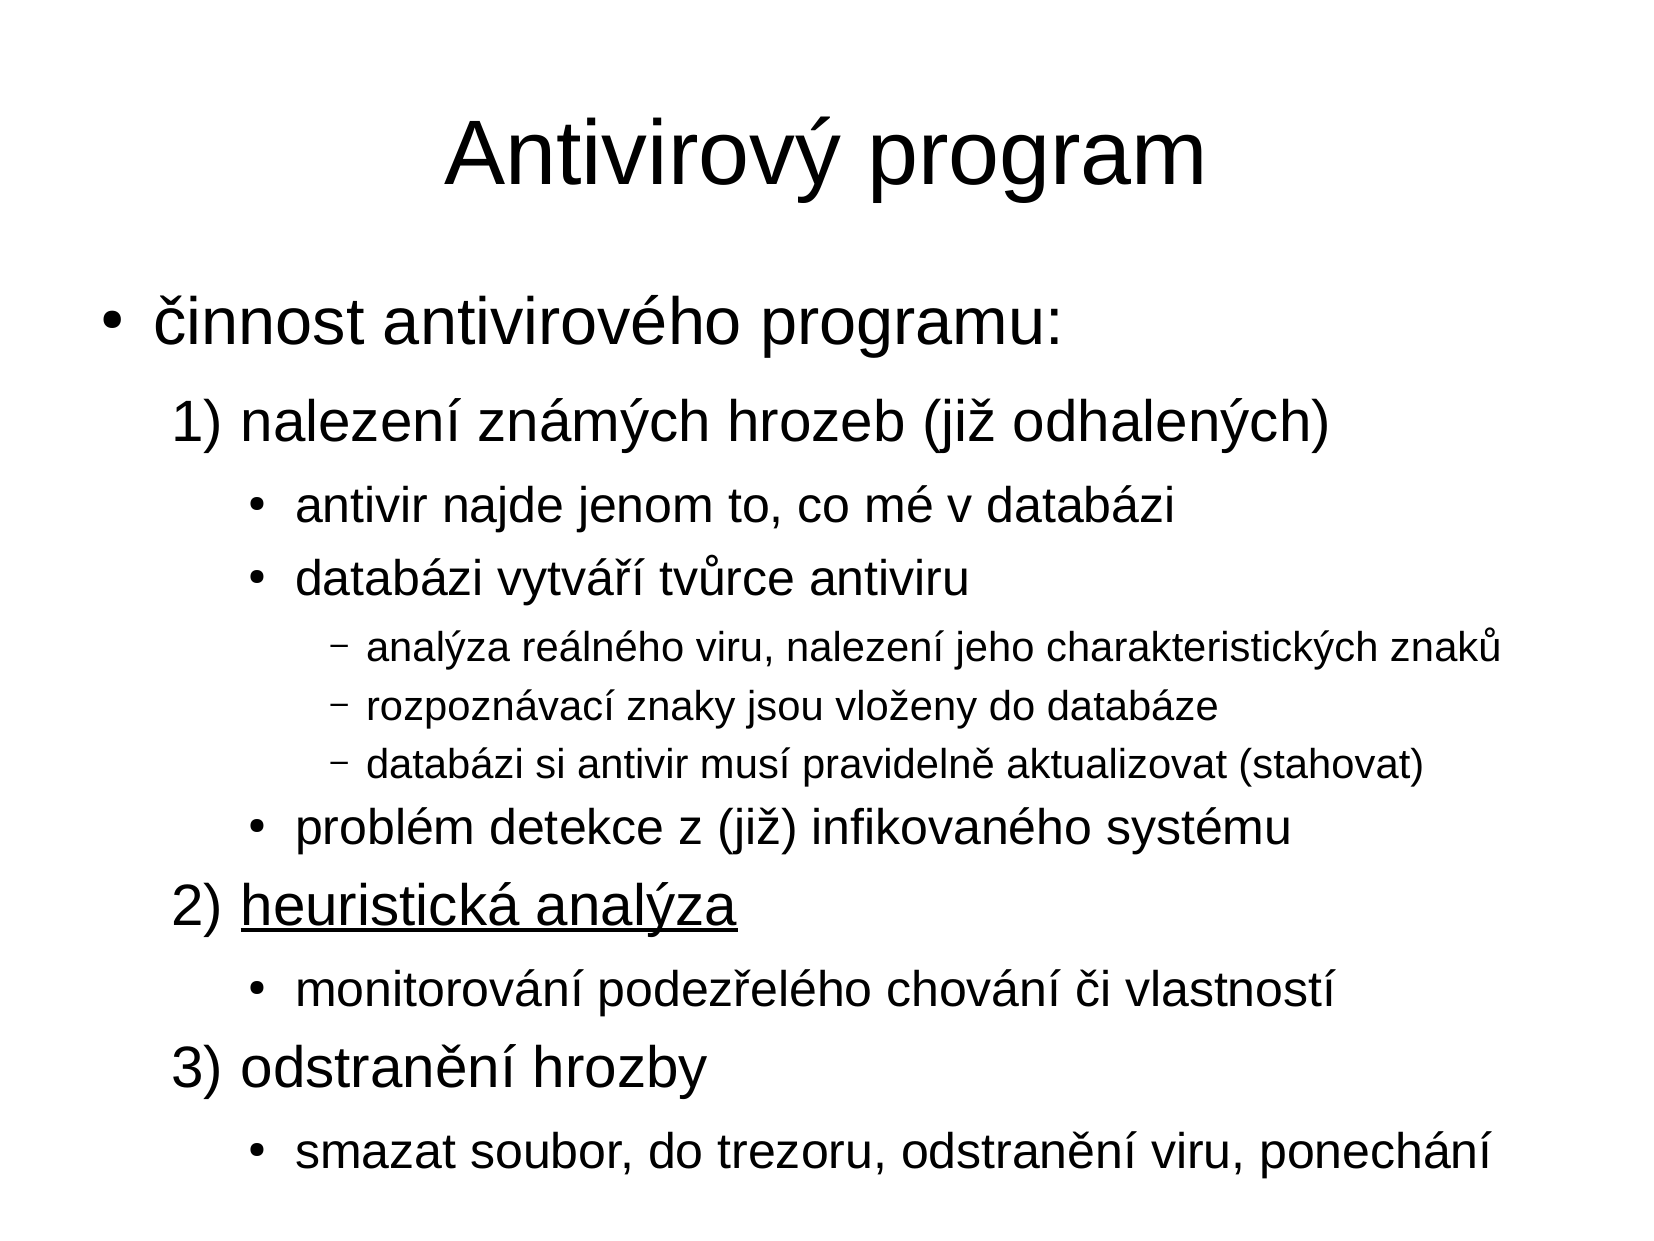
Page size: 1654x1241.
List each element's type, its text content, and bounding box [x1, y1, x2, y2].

title Antivirový program [82, 49, 1571, 257]
list činnost antivirového programu: nalezení známých hrozeb (již odhalených) antivir najde jenom to, co mé v databázi databázi vytváří tvůrce antiviru analýza reálného viru, nalezení jeho charakteristických znaků rozpoznávací znaky jsou vloženy do databáze databázi si antivir musí pravidelně aktualizovat (stahovat) problém detekce z (již) infikovaného systému heuristická analýza monitorování podezřelého chování či vlastností odstranění hrozby smazat soubor, do trezoru, odstranění viru, ponechání [82, 284, 1571, 1180]
